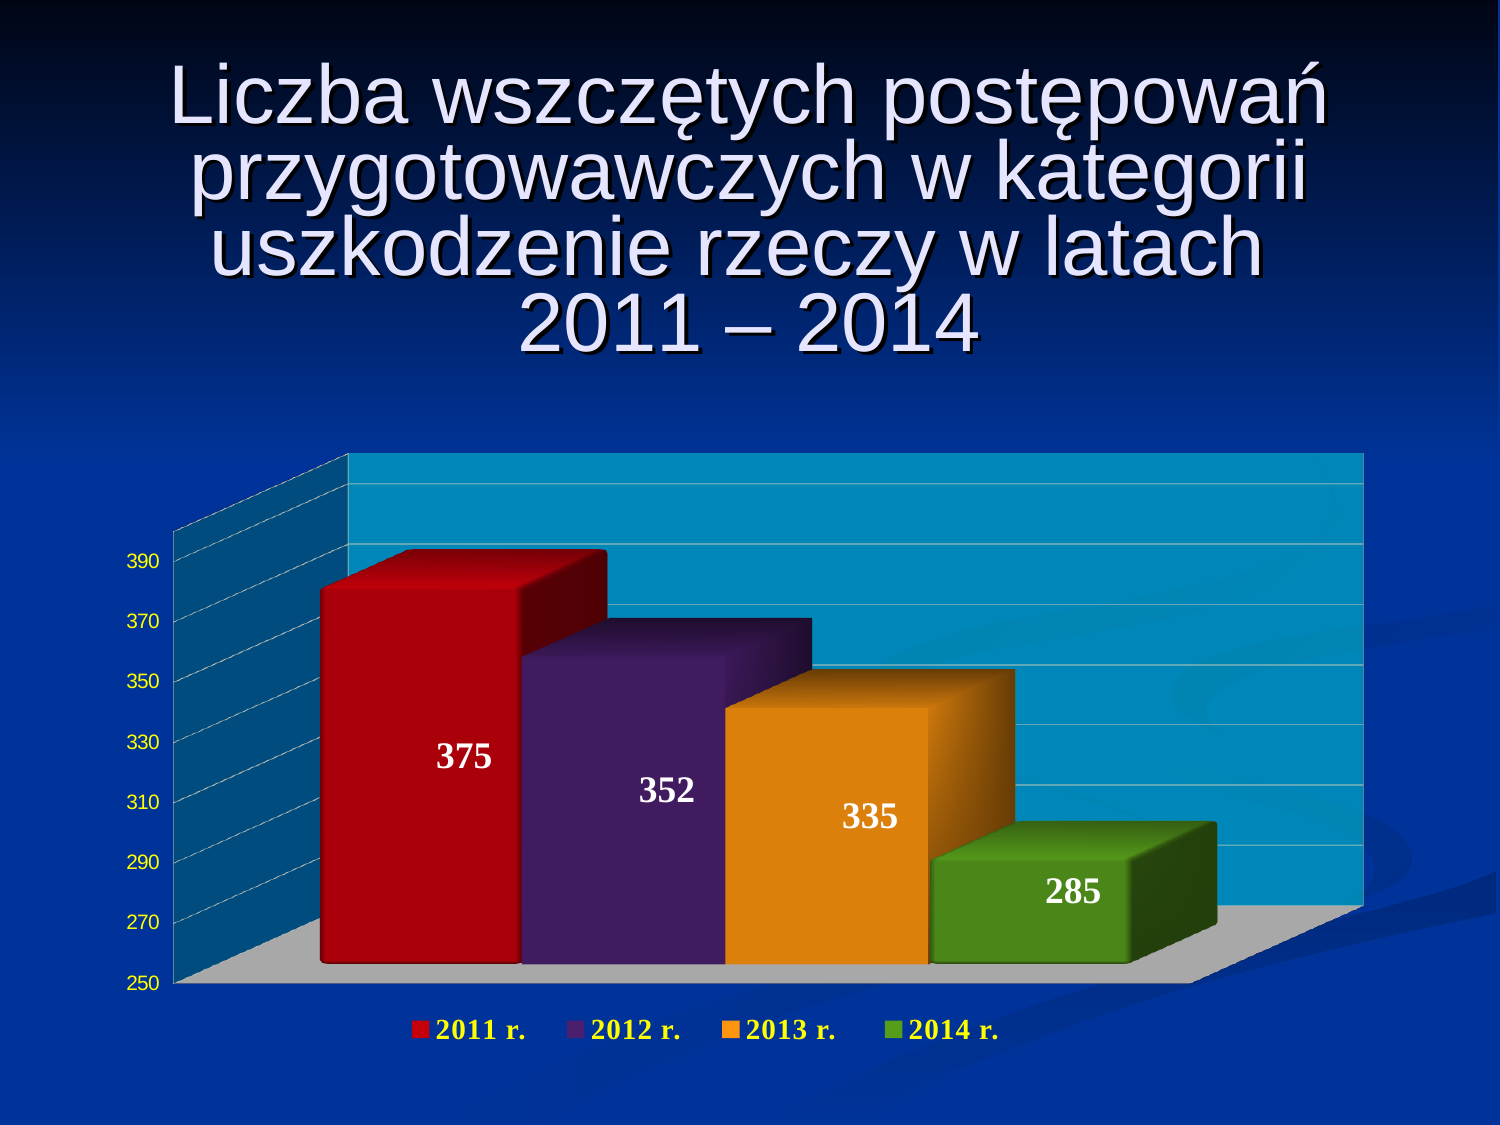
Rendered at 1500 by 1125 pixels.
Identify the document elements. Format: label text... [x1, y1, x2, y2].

title Liczba wszczętych postępowań przygotowawczych w kategorii uszkodzenie rzeczy w latach 2011 – 2014 [75, 21, 1424, 256]
chart [47, 425, 1441, 1123]
